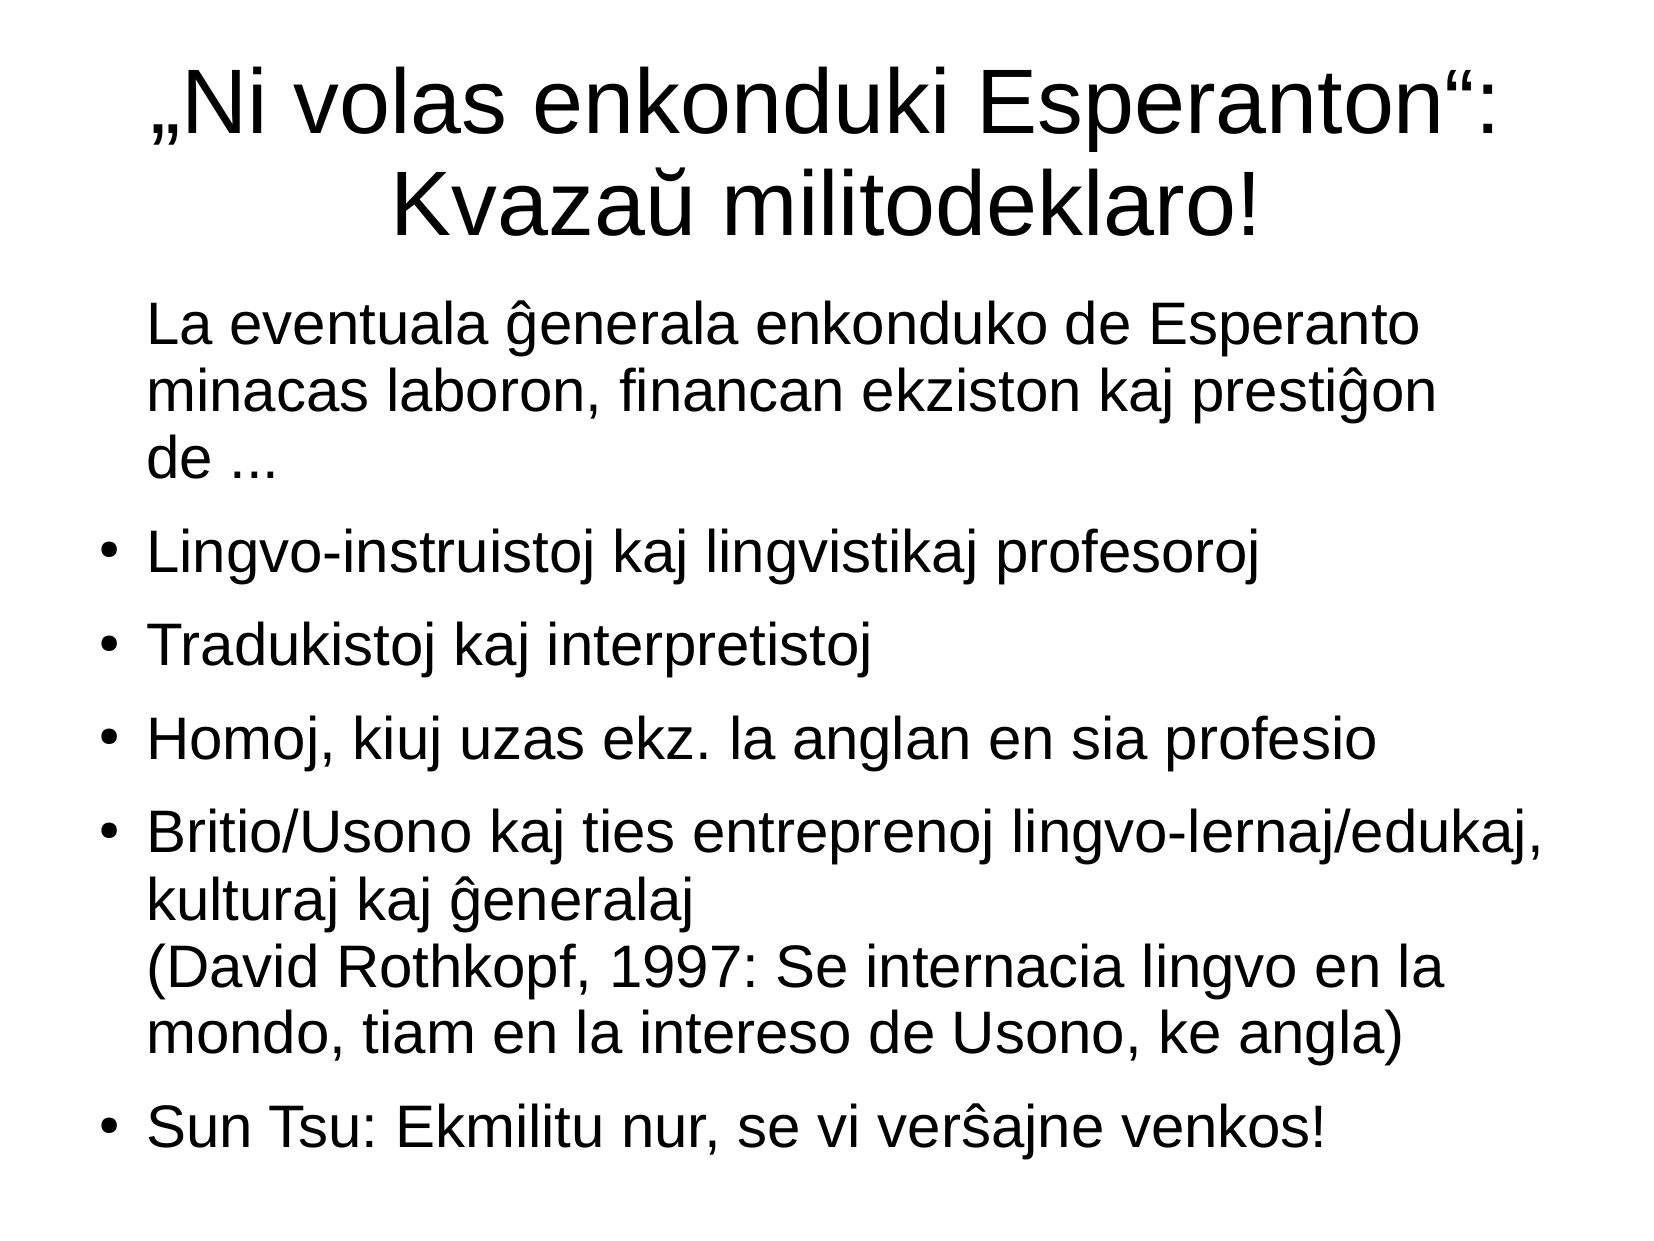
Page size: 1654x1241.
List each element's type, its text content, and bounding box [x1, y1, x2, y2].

title „Ni volas enkonduki Esperanton“: Kvazaŭ militodeklaro! [82, 49, 1571, 257]
list La eventuala ĝenerala enkonduko de Esperanto minacas laboron, financan ekziston kaj prestiĝon de ... Lingvo-instruistoj kaj lingvistikaj profesoroj Tradukistoj kaj interpretistoj Homoj, kiuj uzas ekz. la anglan en sia profesio Britio/Usono kaj ties entreprenoj lingvo-lernaj/edukaj, kulturaj kaj ĝeneralaj (David Rothkopf, 1997: Se internacia lingvo en la mondo, tiam en la intereso de Usono, ke angla) Sun Tsu: Ekmilitu nur, se vi verŝajne venkos! [82, 290, 1571, 1170]
